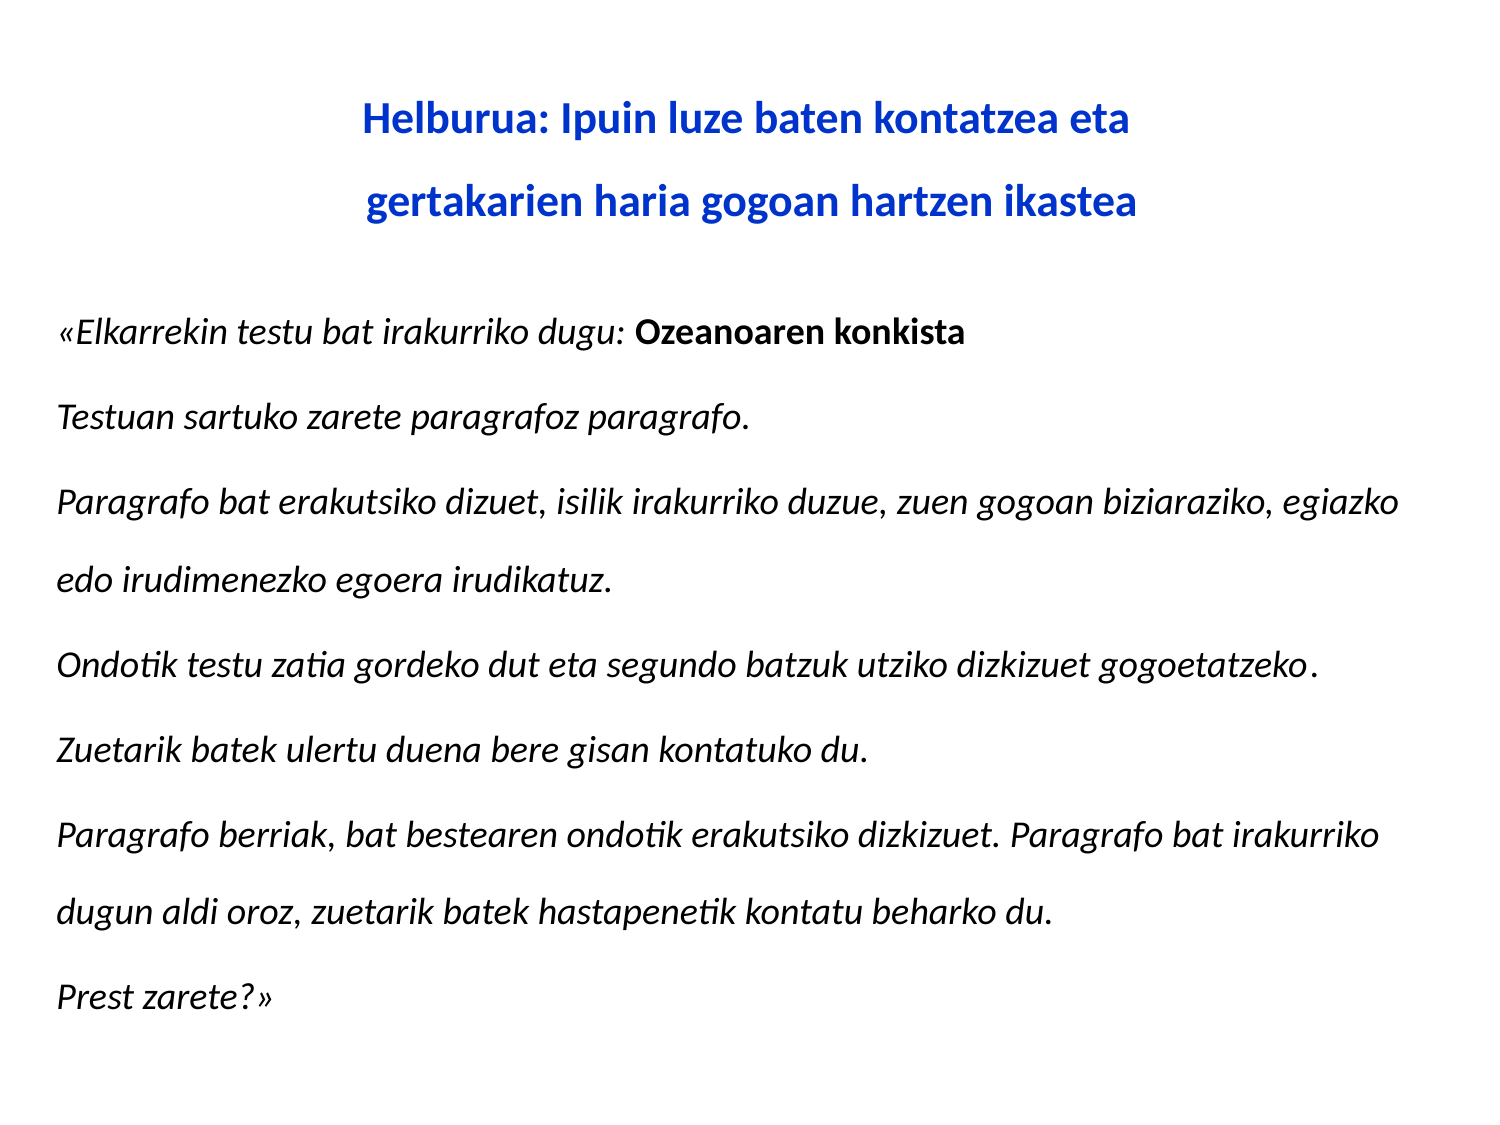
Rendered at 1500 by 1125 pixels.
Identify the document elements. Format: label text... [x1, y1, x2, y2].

title Helburua: Ipuin luze baten kontatzea eta gertakarien haria gogoan hartzen ikastea [76, 42, 1427, 244]
list «Elkarrekin testu bat irakurriko dugu: Ozeanoaren konkista Testuan sartuko zarete paragrafoz paragrafo. Paragrafo bat erakutsiko dizuet, isilik irakurriko duzue, zuen gogoan biziaraziko, egiazko edo irudimenezko egoera irudikatuz. Ondotik testu zatia gordeko dut eta segundo batzuk utziko dizkizuet gogoetatzeko. Zuetarik batek ulertu duena bere gisan kontatuko du. Paragrafo berriak, bat bestearen ondotik erakutsiko dizkizuet. Paragrafo bat irakurriko dugun aldi oroz, zuetarik batek hastapenetik kontatu beharko du. Prest zarete?» [41, 267, 1469, 1035]
